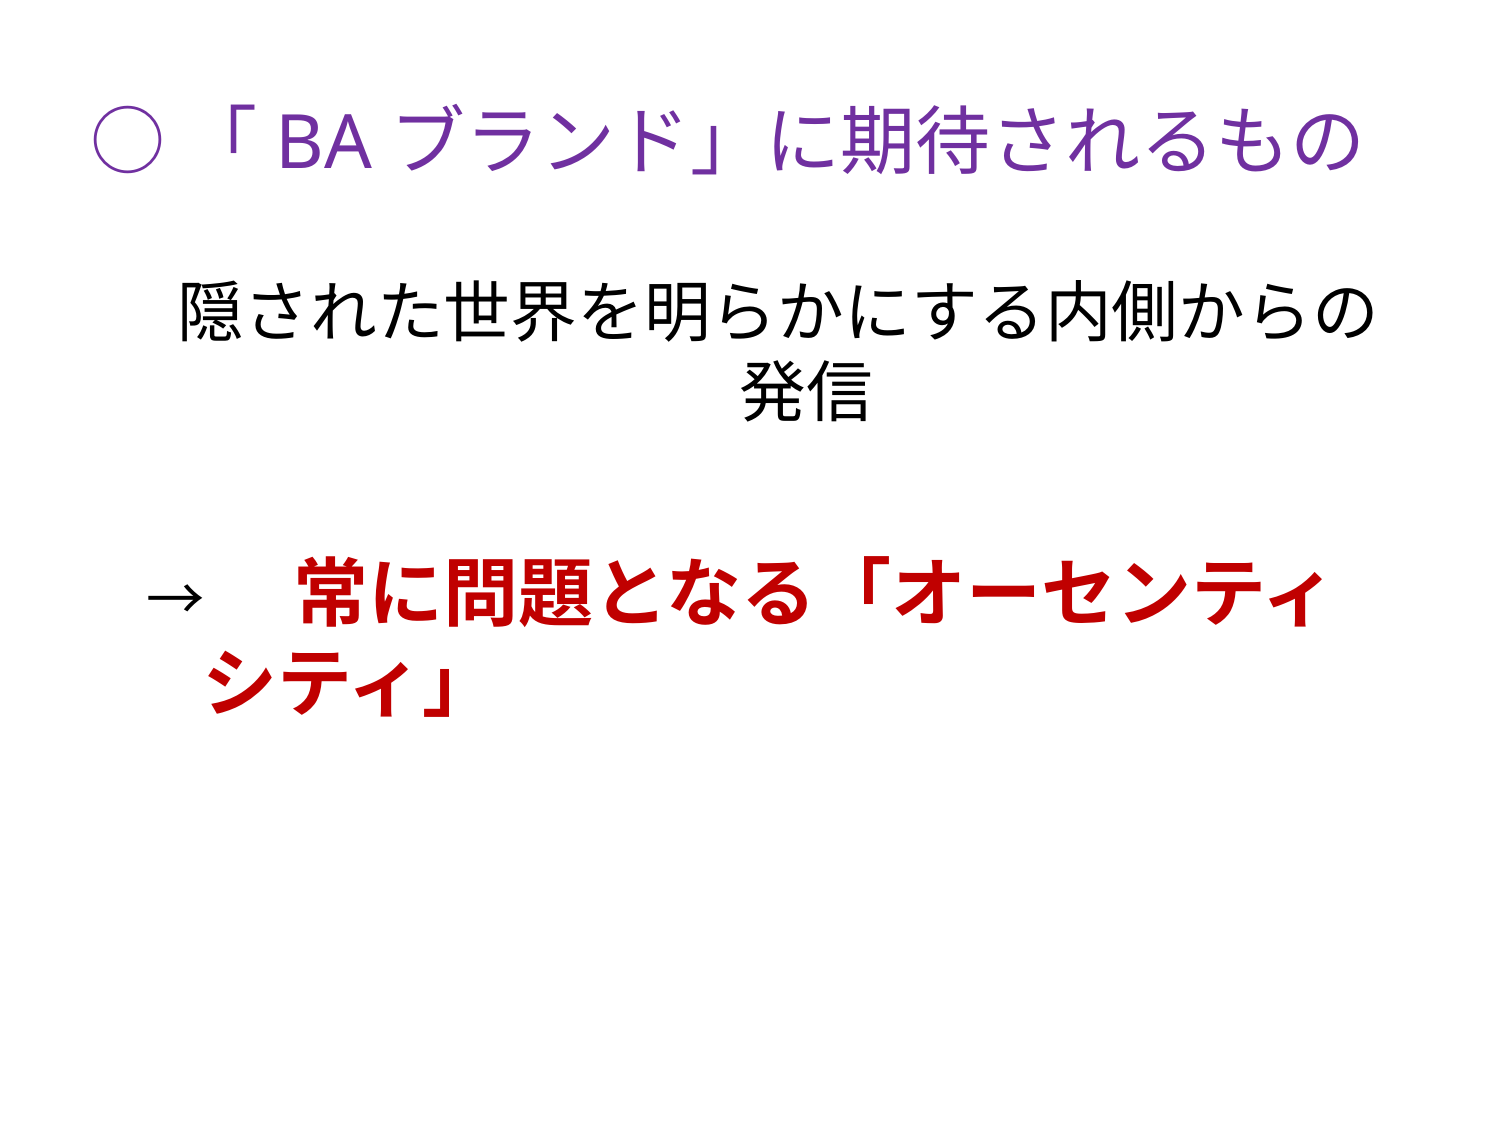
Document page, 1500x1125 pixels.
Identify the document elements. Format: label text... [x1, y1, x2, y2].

title ○「BAブランド」に期待されるもの [75, 90, 1426, 233]
list 隠された世界を明らかにする内側からの発信 → 常に問題となる「オーセンティシティ」 [75, 302, 1447, 1006]
